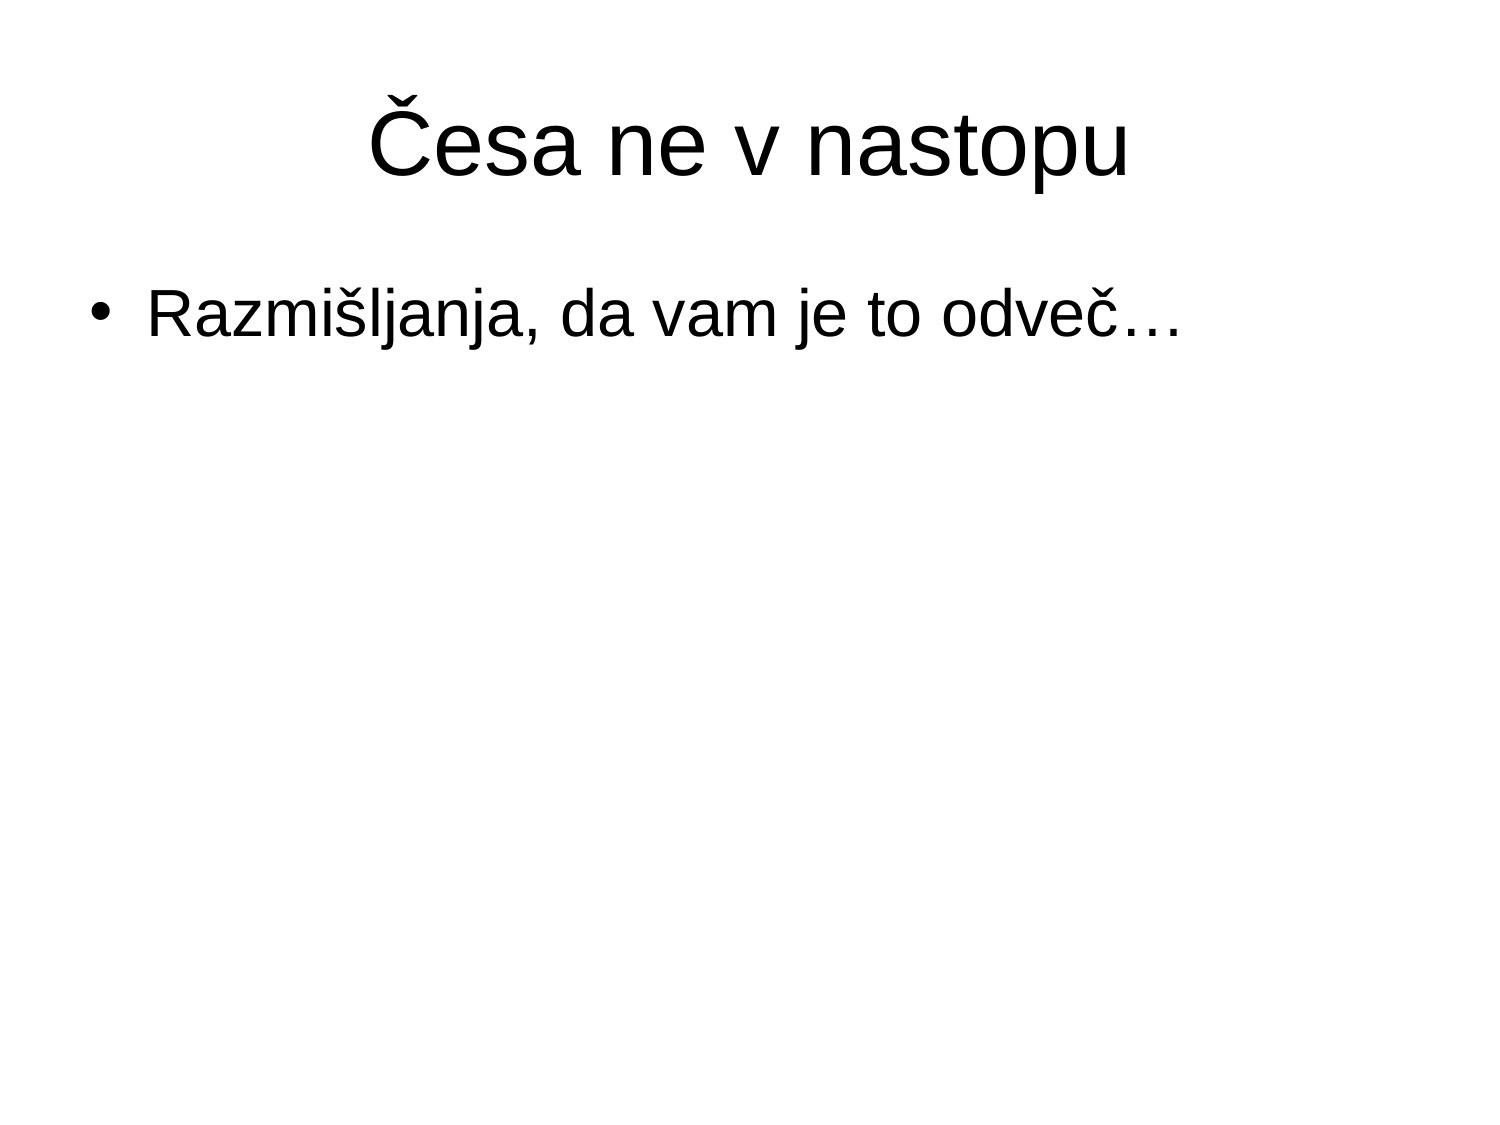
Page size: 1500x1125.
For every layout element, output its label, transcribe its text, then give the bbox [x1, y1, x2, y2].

title Česa ne v nastopu [75, 45, 1426, 233]
list Razmišljanja, da vam je to odveč… [75, 262, 1426, 1006]
